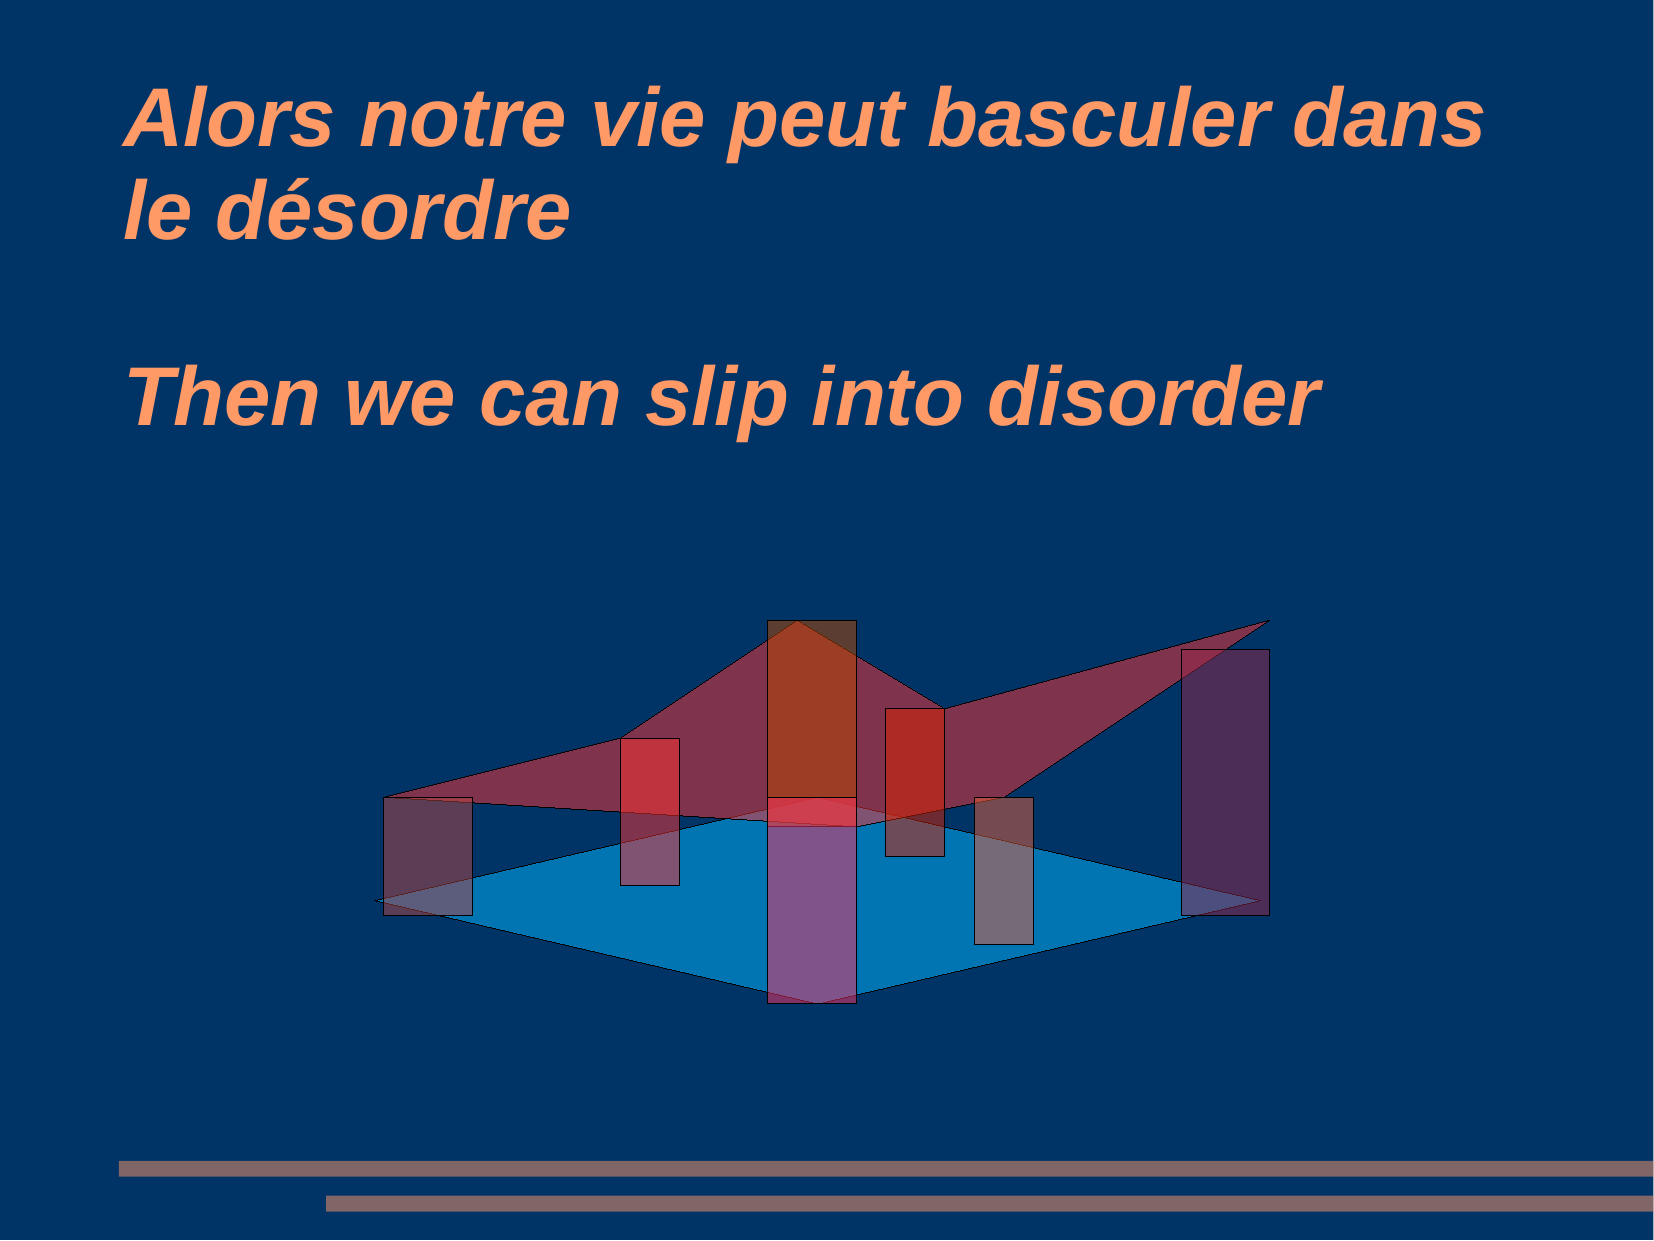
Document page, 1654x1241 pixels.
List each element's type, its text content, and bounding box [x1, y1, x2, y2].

text_box [374, 620, 1270, 1004]
title Alors notre vie peut basculer dans le désordre Then we can slip into disorder [123, 70, 1536, 443]
